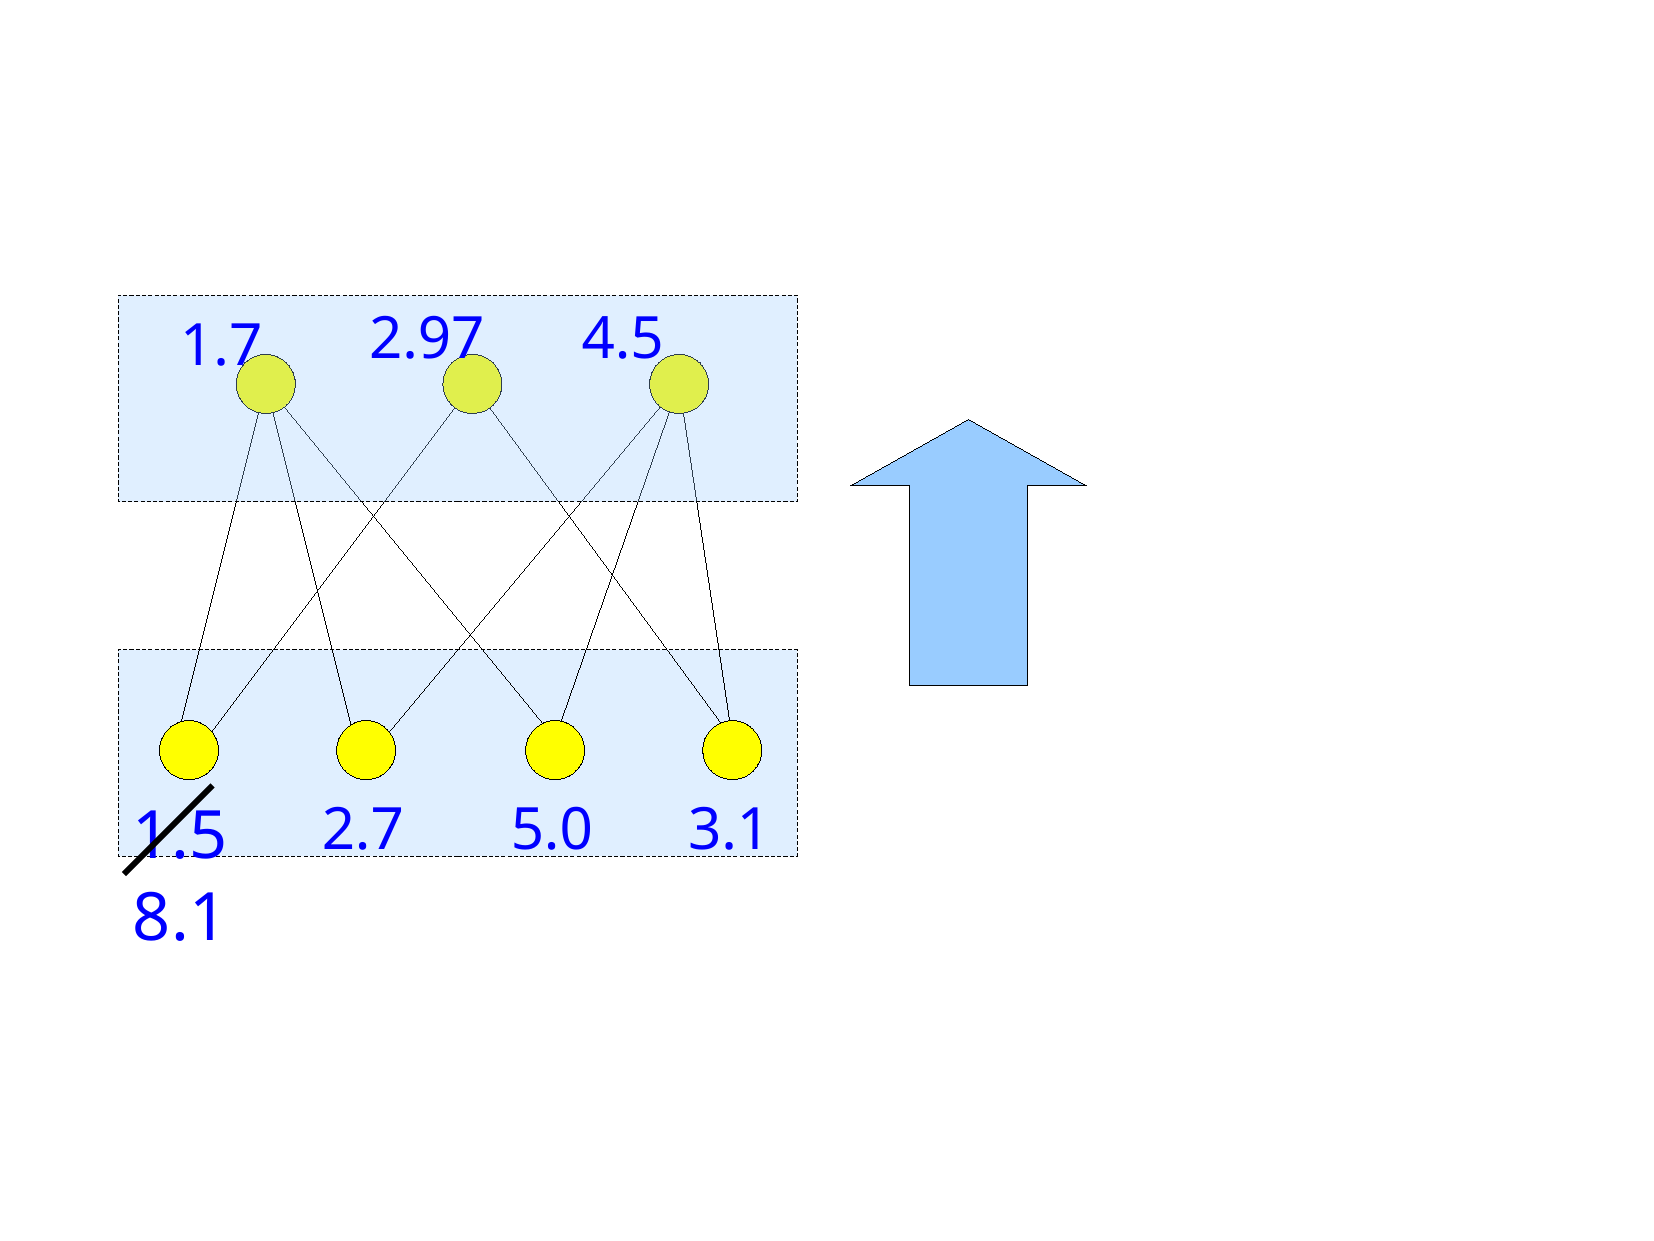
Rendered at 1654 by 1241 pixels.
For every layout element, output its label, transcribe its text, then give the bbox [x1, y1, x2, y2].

text_box 1.5 [118, 779, 235, 862]
text_box 8.1 [118, 862, 236, 971]
text_box 3.1 [673, 779, 780, 876]
text_box 5.0 [496, 779, 612, 876]
text_box [850, 419, 1087, 686]
text_box [118, 649, 798, 857]
text_box 4.5 [566, 289, 683, 386]
text_box 2.7 [307, 779, 423, 876]
text_box [118, 295, 798, 502]
text_box 2.97 [354, 289, 505, 386]
text_box 1.7 [165, 295, 272, 392]
